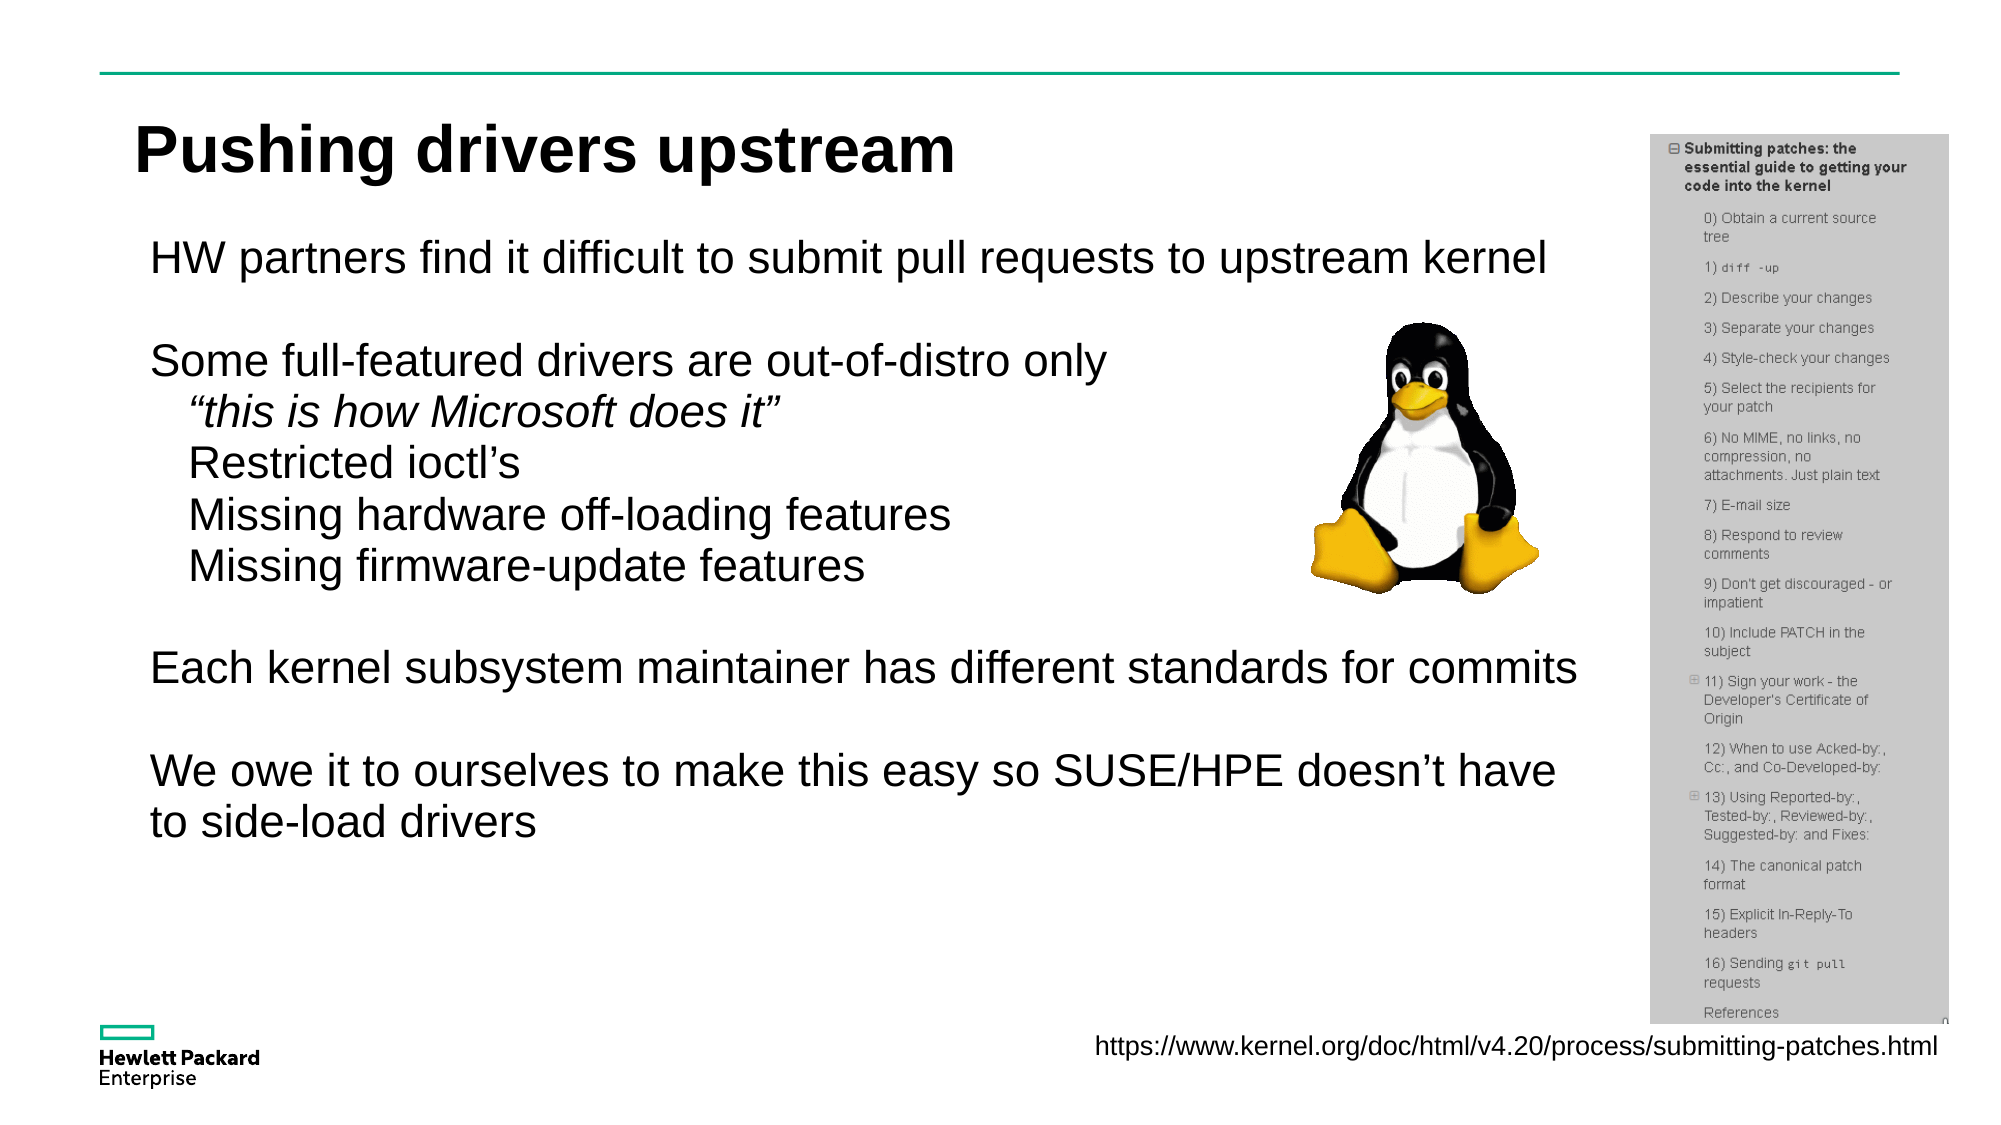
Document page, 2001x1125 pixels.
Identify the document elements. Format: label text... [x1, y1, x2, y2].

text_box https://www.kernel.org/doc/html/v4.20/process/submitting-patches.html [1080, 1023, 2000, 1081]
text_box Pushing drivers upstream [120, 104, 1381, 195]
picture [1303, 314, 1546, 601]
picture [1650, 134, 1949, 1024]
text_box HW partners find it difficult to submit pull requests to upstream kernel Some full-featured drivers are out-of-distro only “this is how Microsoft does it” Restricted ioctl’s Missing hardware off-loading features Missing firmware-update features Each kernel subsystem maintainer has different standards for commits We owe it to ourselves to make this easy so SUSE/HPE doesn’t have to side-load drivers [135, 224, 1606, 1088]
